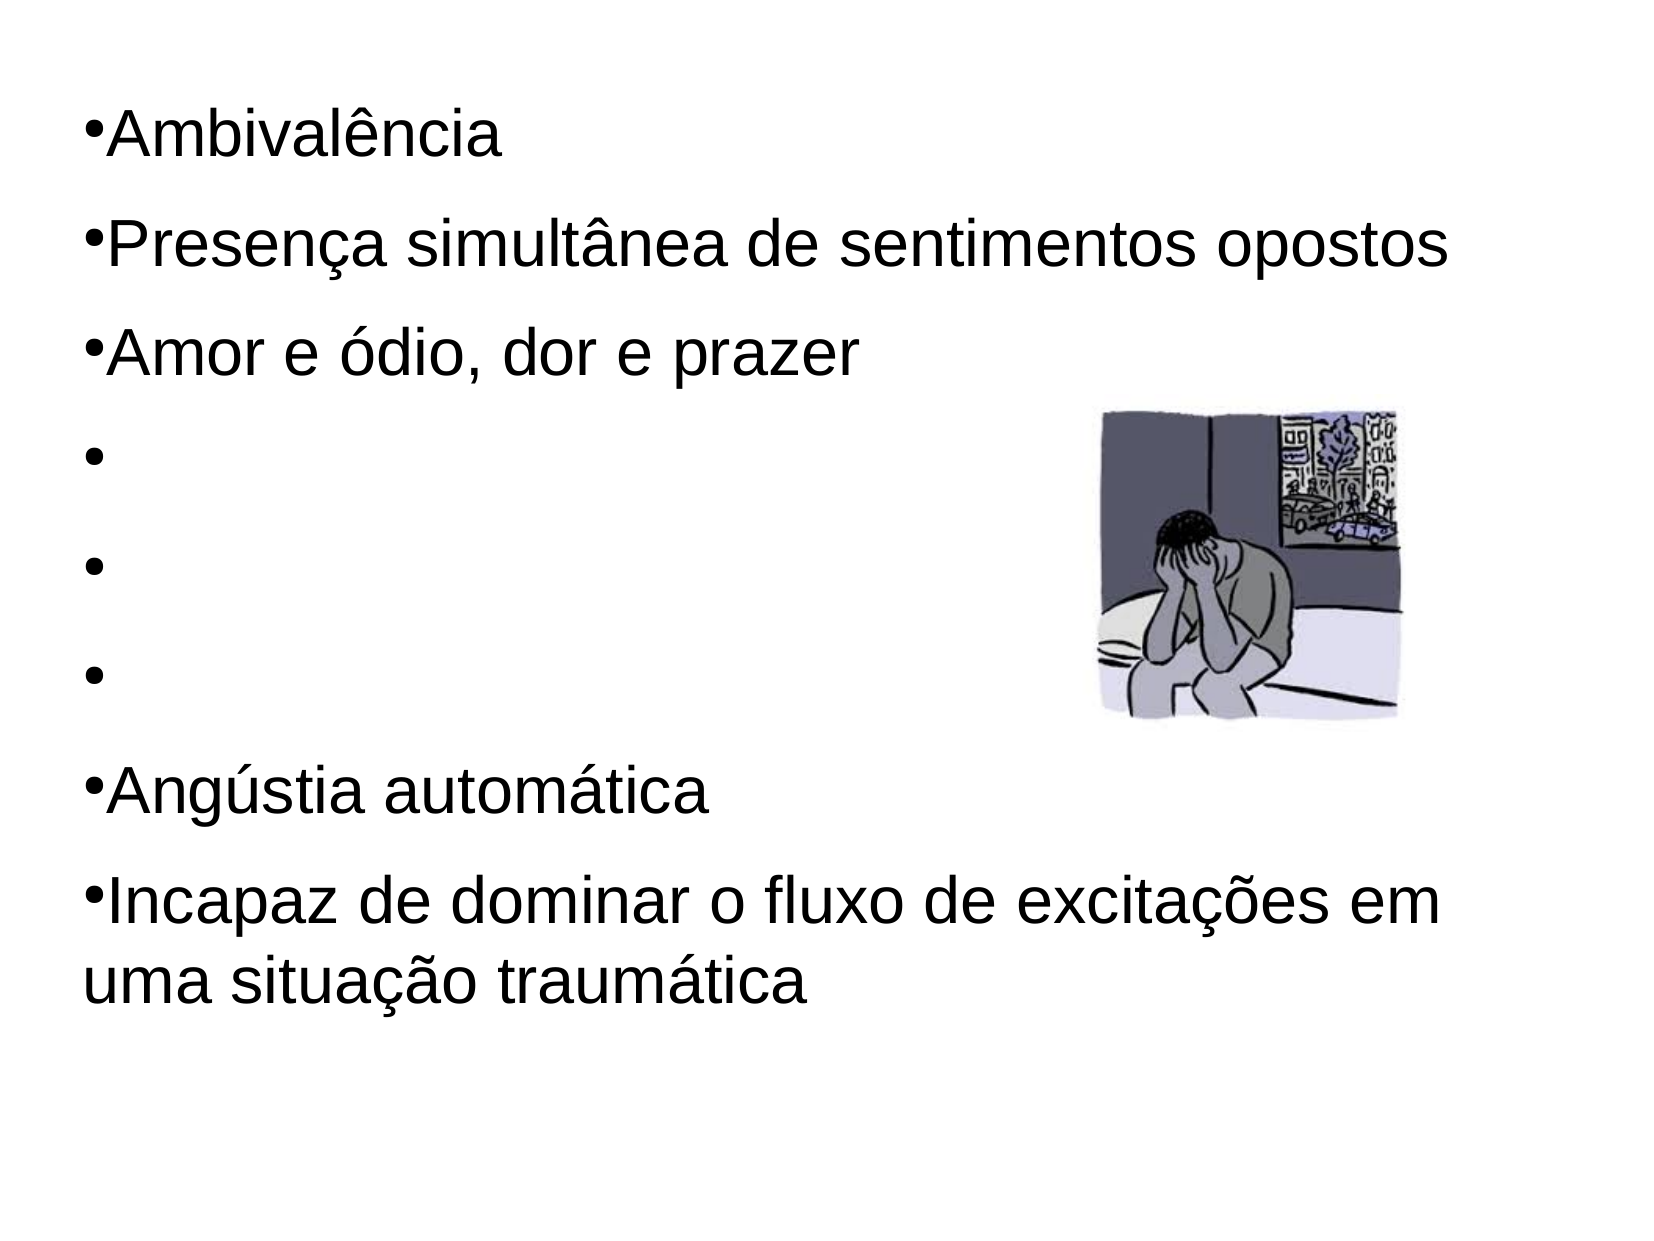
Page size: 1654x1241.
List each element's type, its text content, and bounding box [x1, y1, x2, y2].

picture [1080, 394, 1415, 736]
list Ambivalência Presença simultânea de sentimentos opostos Amor e ódio, dor e prazer Angústia automática Incapaz de dominar o fluxo de excitações em uma situação traumática [82, 90, 1538, 1111]
